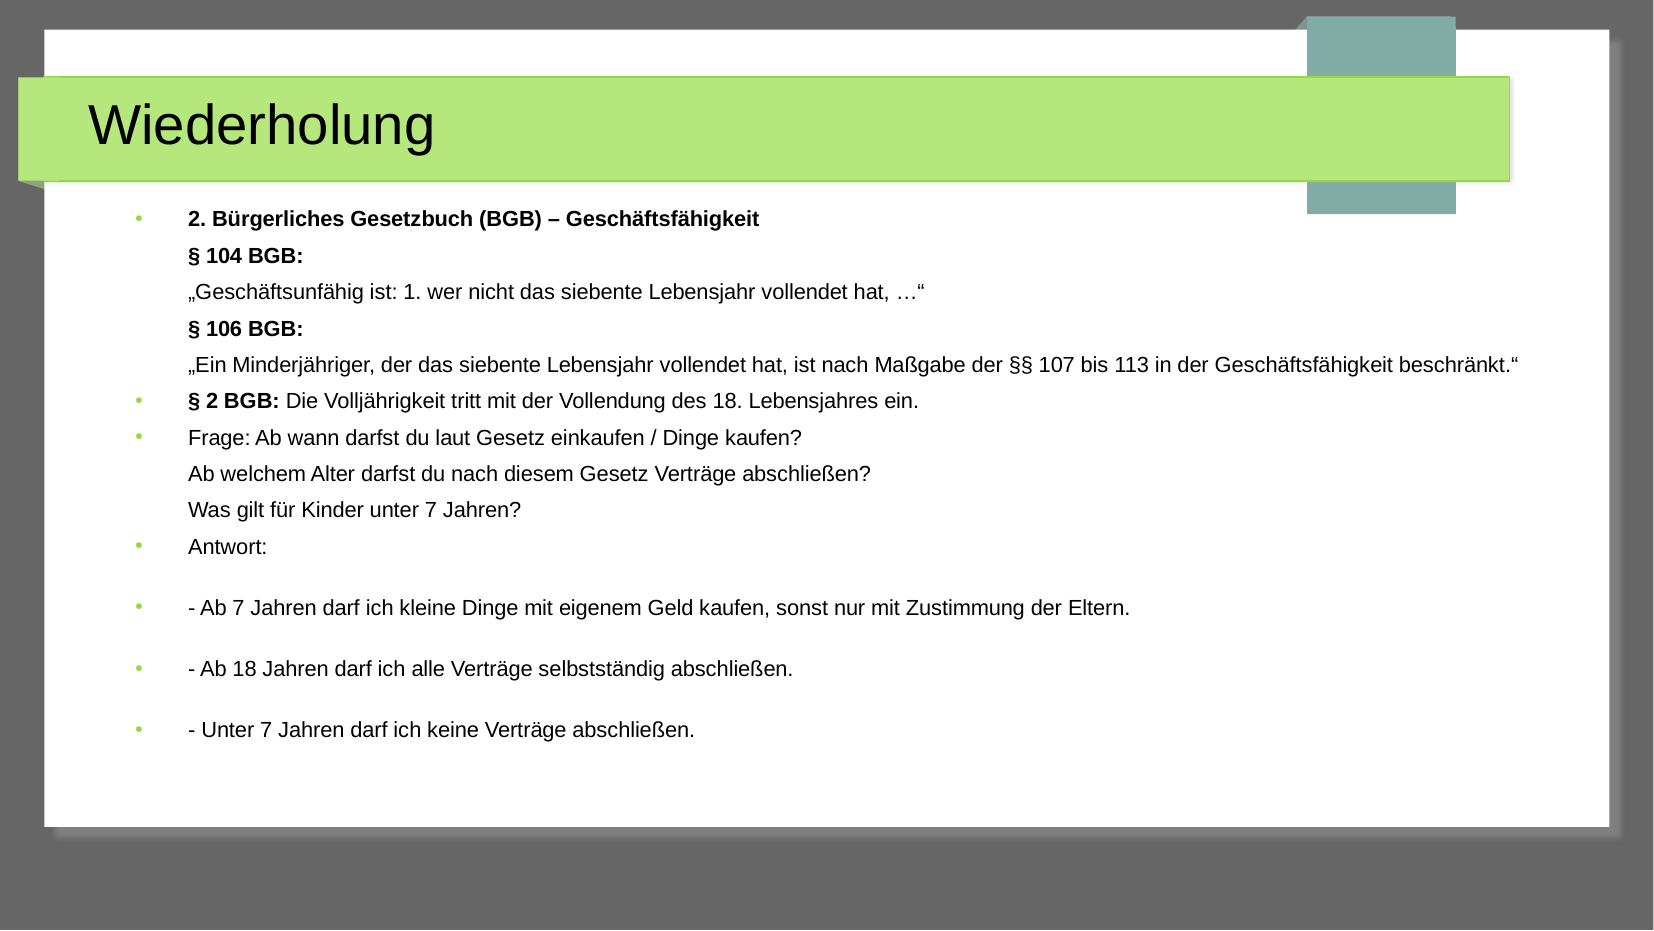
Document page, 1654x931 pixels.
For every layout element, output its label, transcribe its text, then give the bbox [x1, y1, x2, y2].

list 2. Bürgerliches Gesetzbuch (BGB) – Geschäftsfähigkeit § 104 BGB: „Geschäftsunfähig ist: 1. wer nicht das siebente Lebensjahr vollendet hat, …“ § 106 BGB: „Ein Minderjähriger, der das siebente Lebensjahr vollendet hat, ist nach Maßgabe der §§ 107 bis 113 in der Geschäftsfähigkeit beschränkt.“ § 2 BGB: Die Volljährigkeit tritt mit der Vollendung des 18. Lebensjahres ein. Frage: Ab wann darfst du laut Gesetz einkaufen / Dinge kaufen? Ab welchem Alter darfst du nach diesem Gesetz Verträge abschließen? Was gilt für Kinder unter 7 Jahren? Antwort: - Ab 7 Jahren darf ich kleine Dinge mit eigenem Geld kaufen, sonst nur mit Zustimmung der Eltern. - Ab 18 Jahren darf ich alle Verträge selbstständig abschließen. - Unter 7 Jahren darf ich keine Verträge abschließen. [117, 195, 1594, 786]
title Wiederholung [88, 73, 1506, 178]
